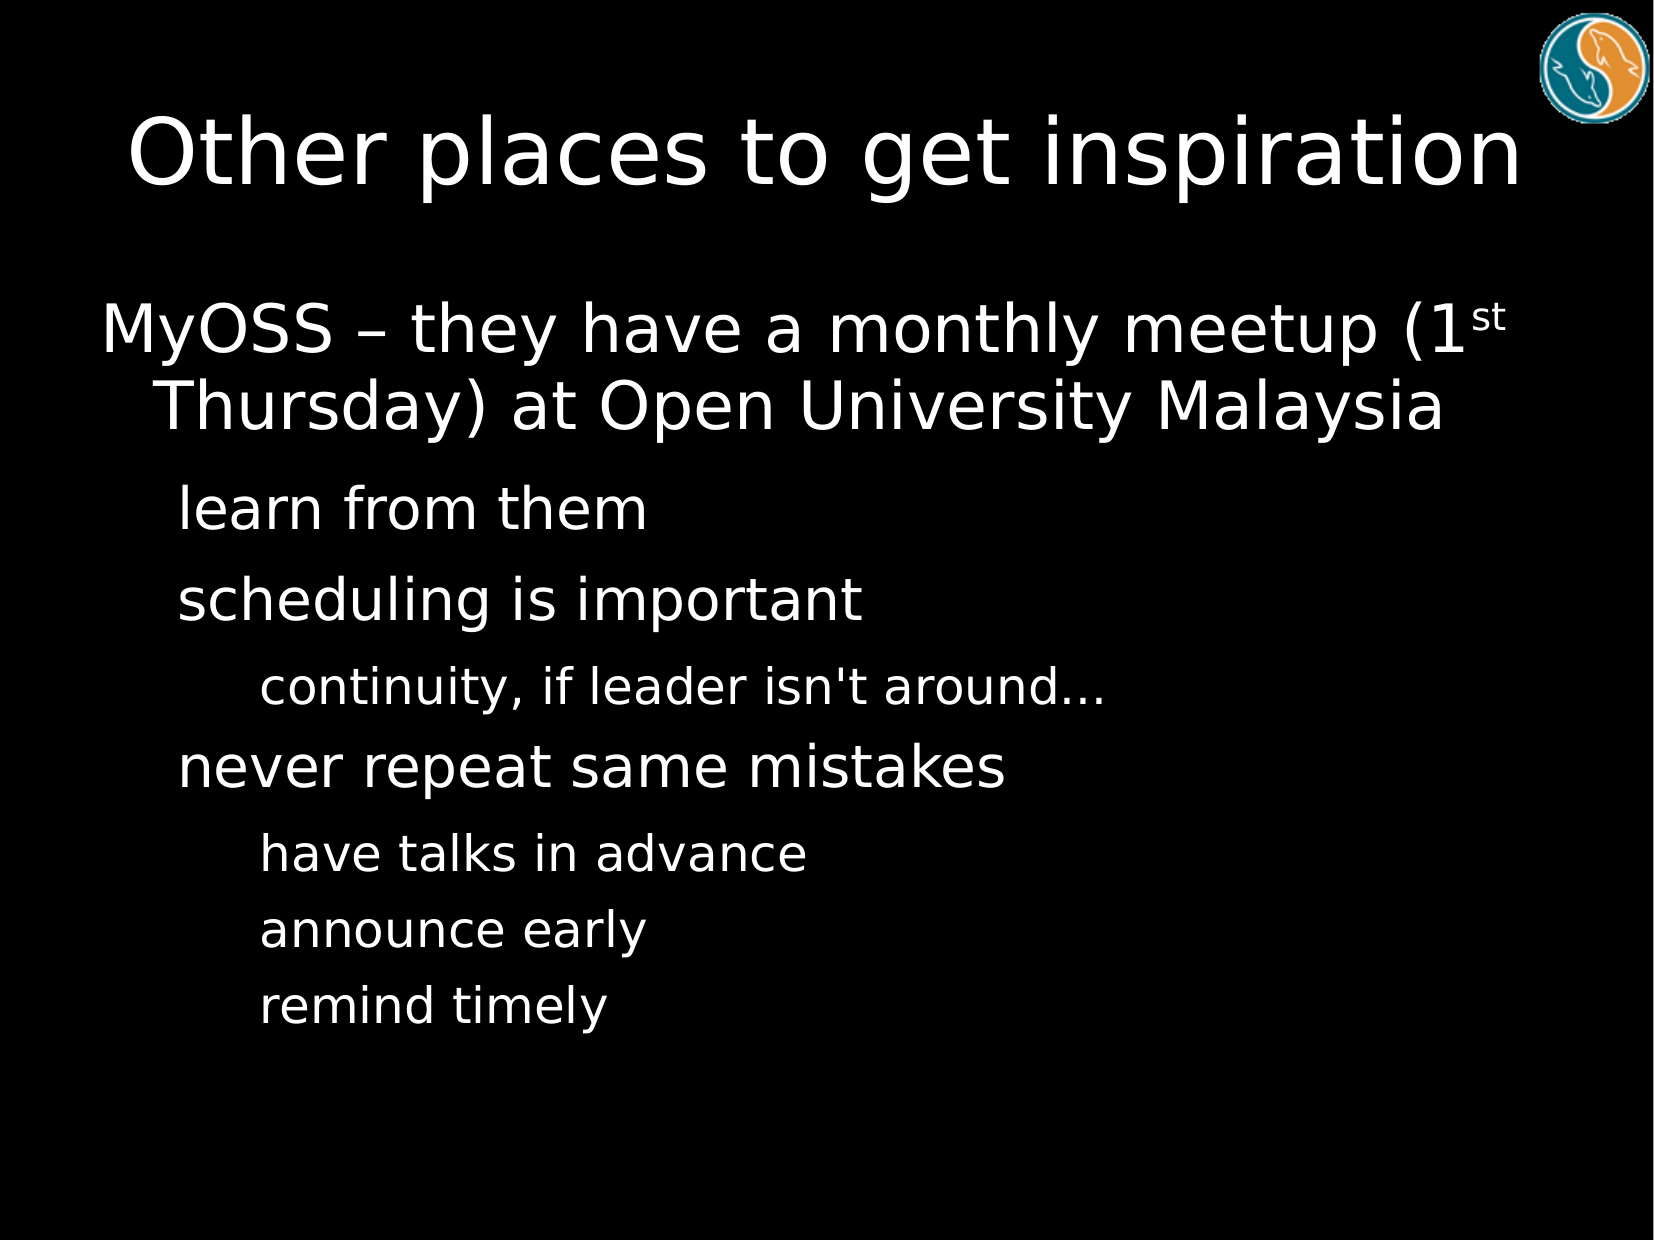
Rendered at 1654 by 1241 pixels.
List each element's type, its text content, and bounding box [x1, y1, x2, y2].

list MyOSS – they have a monthly meetup (1st Thursday) at Open University Malaysia learn from them scheduling is important continuity, if leader isn't around... never repeat same mistakes have talks in advance announce early remind timely [82, 290, 1571, 1094]
title Other places to get inspiration [82, 56, 1571, 250]
picture [1501, 4, 1654, 130]
